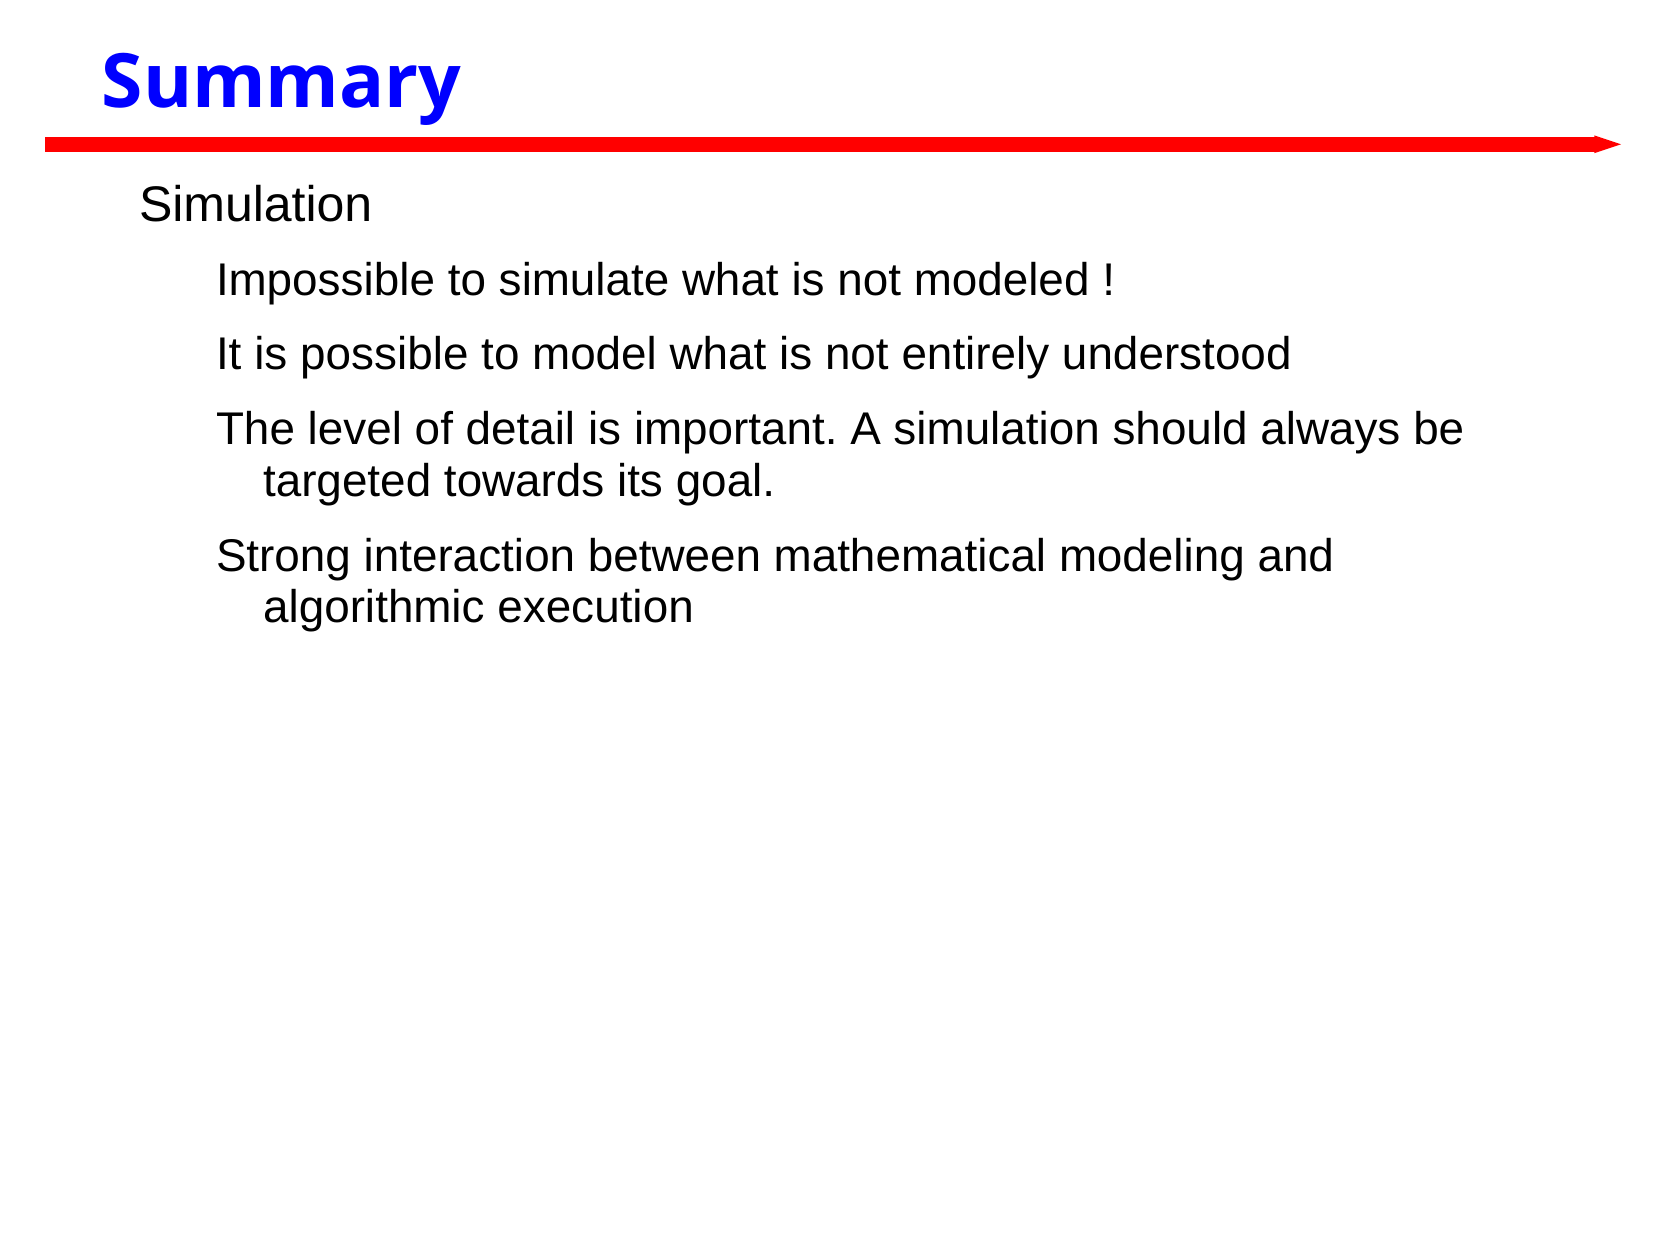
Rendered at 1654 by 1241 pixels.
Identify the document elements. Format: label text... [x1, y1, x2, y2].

list Simulation Impossible to simulate what is not modeled ! It is possible to model what is not entirely understood The level of detail is important. A simulation should always be targeted towards its goal. Strong interaction between mathematical modeling and algorithmic execution [121, 175, 1534, 1127]
title Summary [101, 27, 1514, 130]
